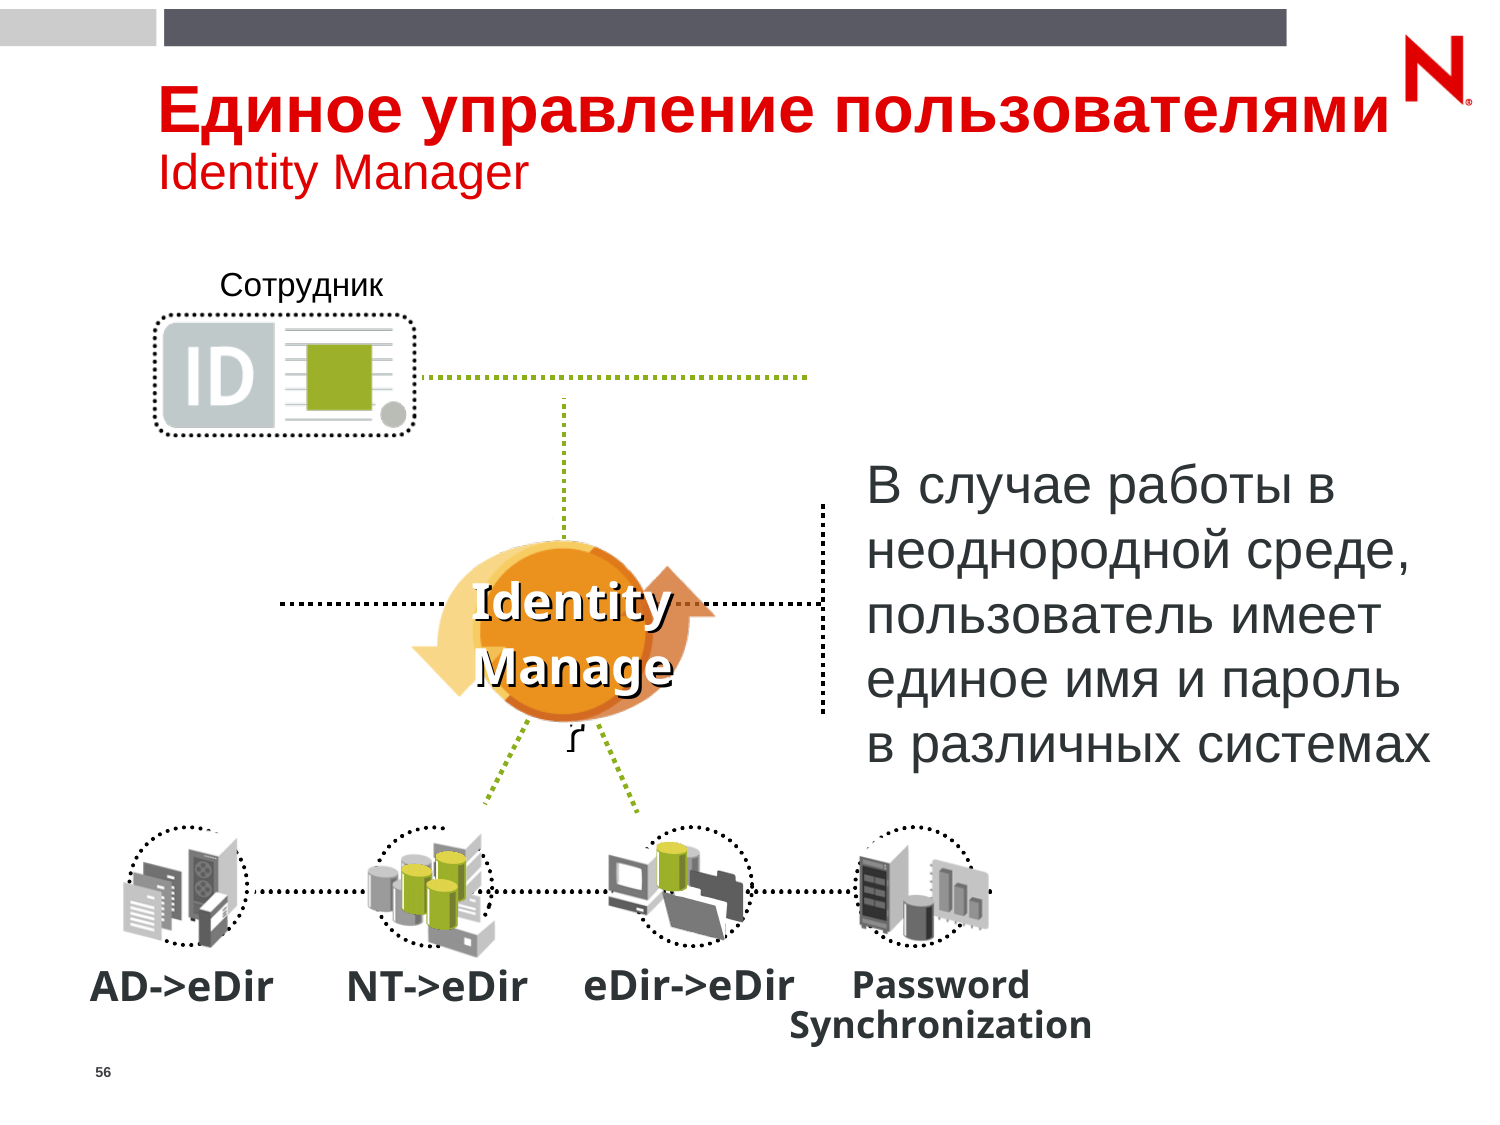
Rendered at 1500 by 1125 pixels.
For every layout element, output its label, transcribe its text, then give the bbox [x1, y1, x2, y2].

text_box Password Synchronization [785, 959, 1098, 1047]
text_box eDir->eDir [742, 976, 754, 995]
text_box AD->eDir [128, 976, 140, 996]
title Единое управление пользователями Identity Manager [157, 56, 1412, 220]
text_box NT->eDir [335, 958, 540, 1015]
text_box Сотрудник [204, 256, 400, 312]
text_box В случае работы в неоднородной среде, пользователь имеет единое имя и пароль в различных системах [852, 442, 1461, 784]
text_box IdentityManager [455, 559, 689, 689]
text_box AD->eDir [221, 976, 233, 996]
text_box AD->eDir [80, 958, 285, 1015]
text_box NT->eDir [475, 978, 487, 996]
picture [103, 309, 1009, 978]
text_box eDir->eDir [617, 976, 629, 995]
text_box eDir->eDir [573, 957, 806, 1013]
picture [1403, 32, 1473, 107]
